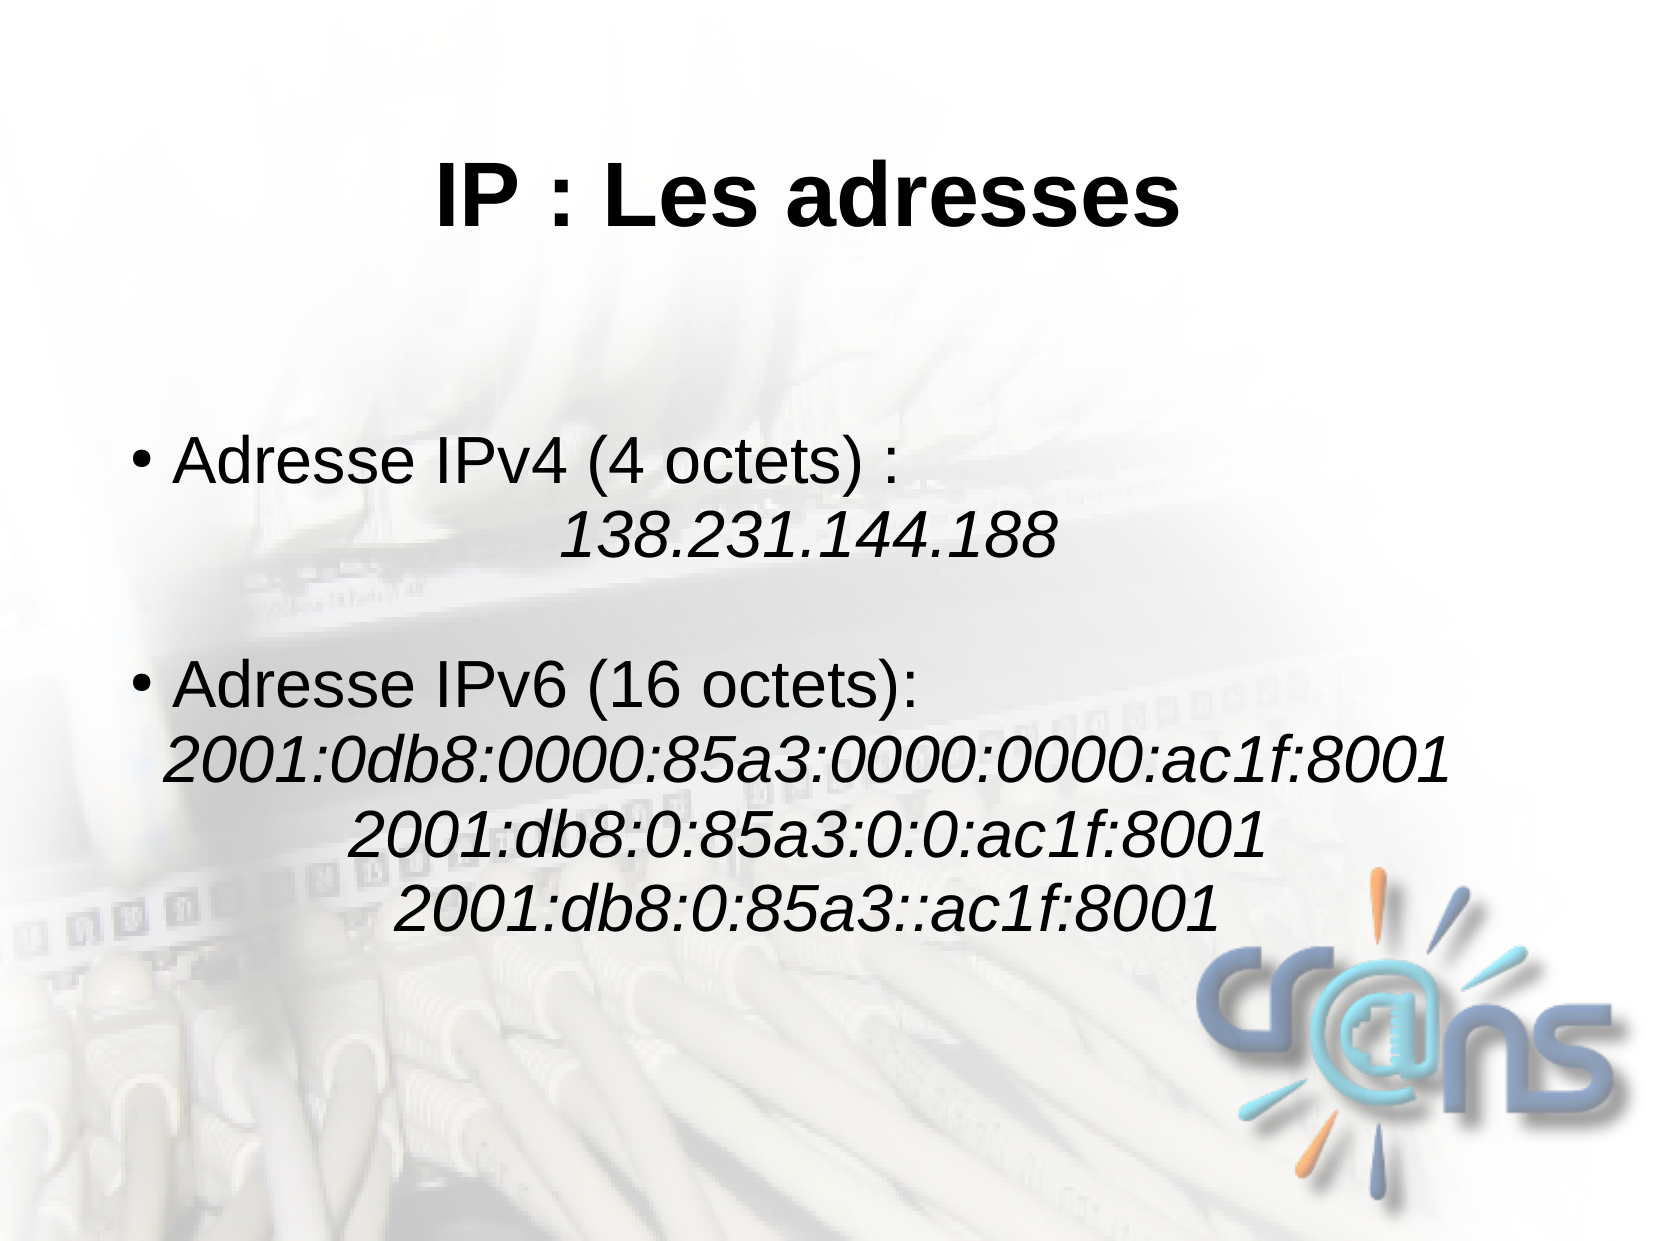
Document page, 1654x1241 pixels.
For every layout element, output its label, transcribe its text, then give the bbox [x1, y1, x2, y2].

title IP : Les adresses [82, 90, 1536, 298]
picture [0, 0, 1654, 1241]
subtitle Adresse IPv4 (4 octets) : 138.231.144.188 Adresse IPv6 (16 octets): 2001:0db8:0000:85a3:0000:0000:ac1f:8001 2001:db8:0:85a3:0:0:ac1f:8001 2001:db8:0:85a3::ac1f:8001 [129, 324, 1489, 1045]
